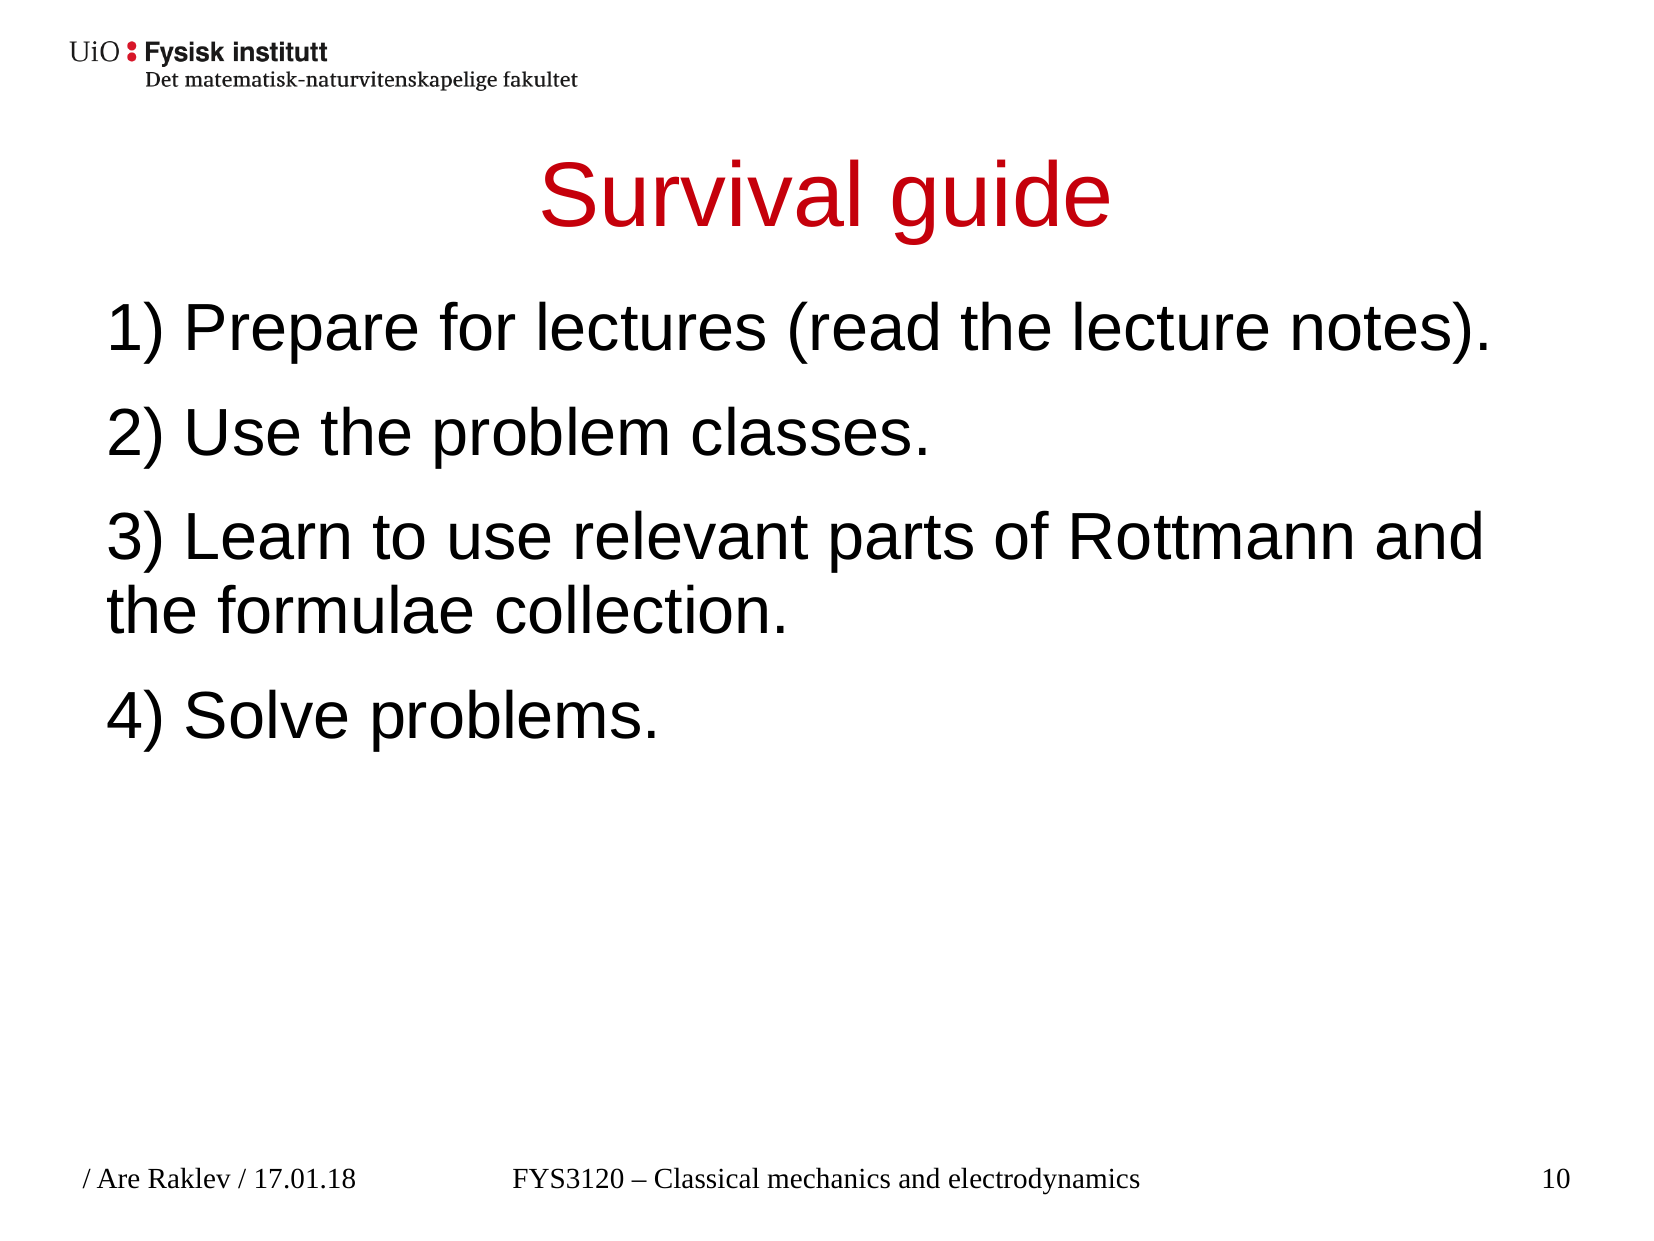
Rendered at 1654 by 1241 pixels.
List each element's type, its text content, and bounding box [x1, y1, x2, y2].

list Prepare for lectures (read the lecture notes). Use the problem classes. Learn to use relevant parts of Rottmann and the formulae collection. Solve problems. [106, 290, 1595, 1094]
title Survival guide [82, 90, 1571, 298]
picture [68, 37, 581, 93]
